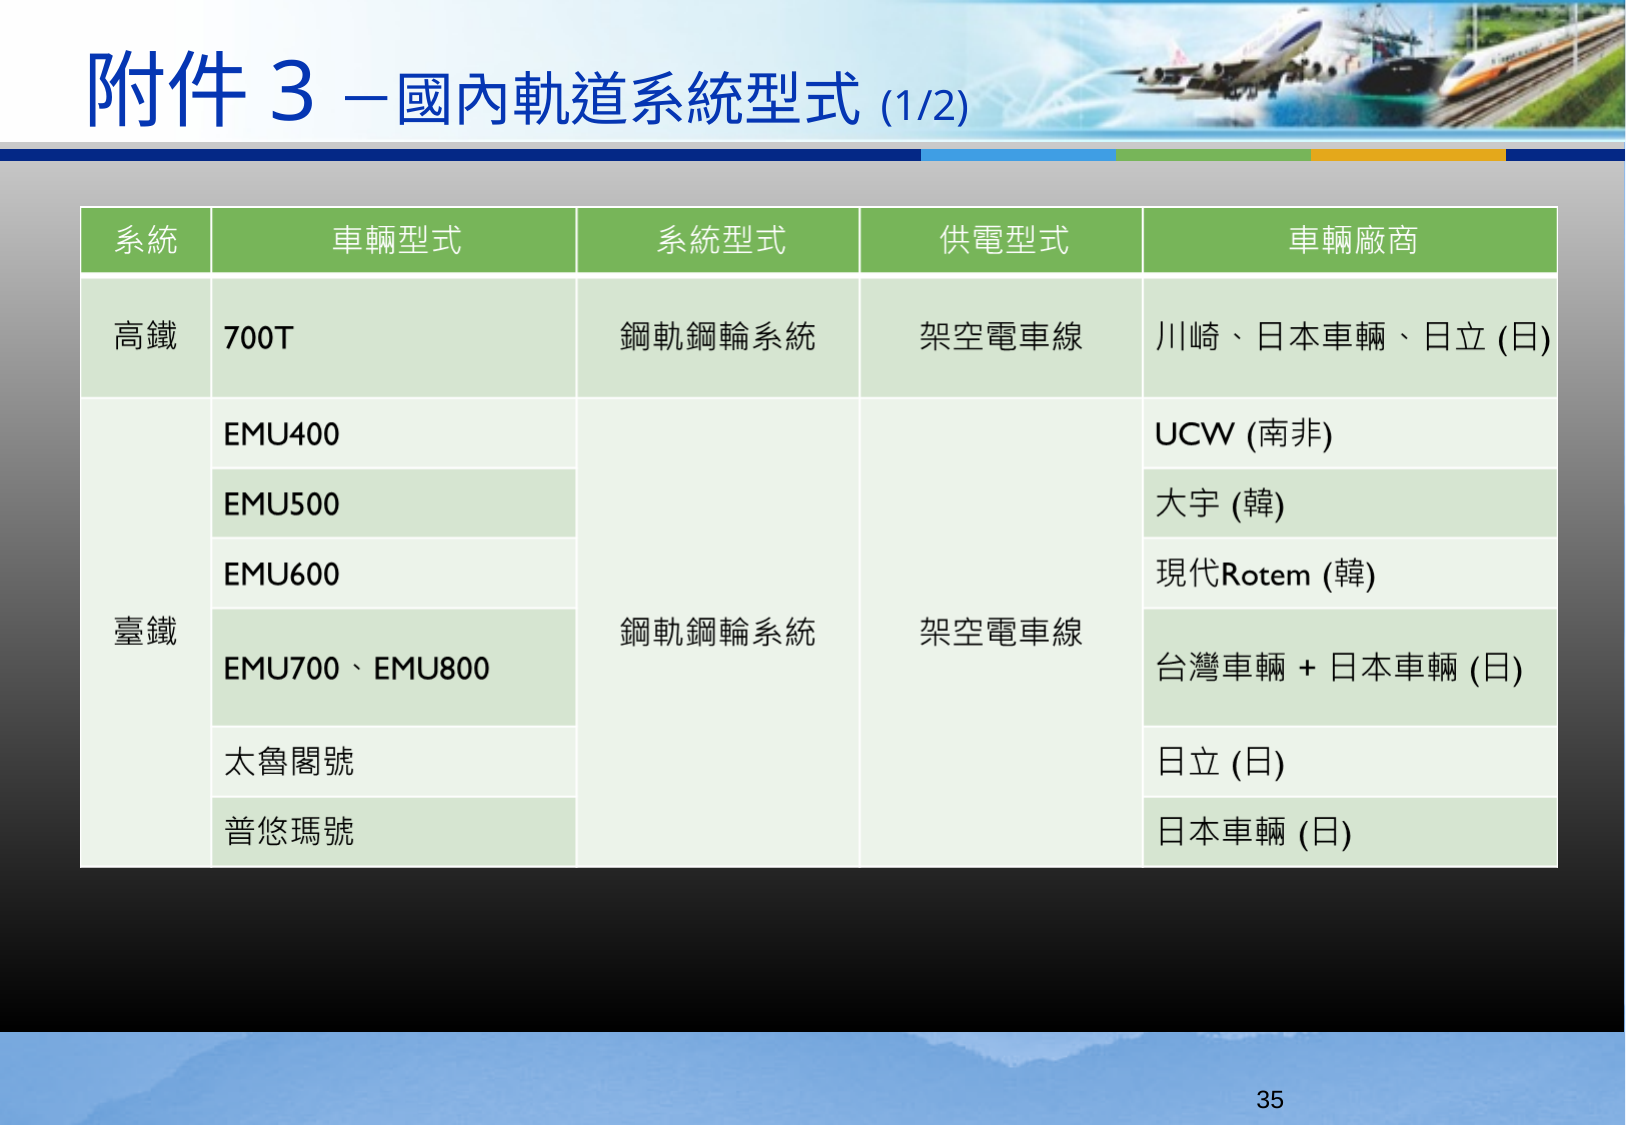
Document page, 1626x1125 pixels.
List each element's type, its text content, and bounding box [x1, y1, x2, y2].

title 附件3－國內軌道系統型式 (1/2) [68, 19, 1593, 155]
text_box 35 [1241, 1071, 1621, 1125]
picture [80, 206, 1558, 873]
